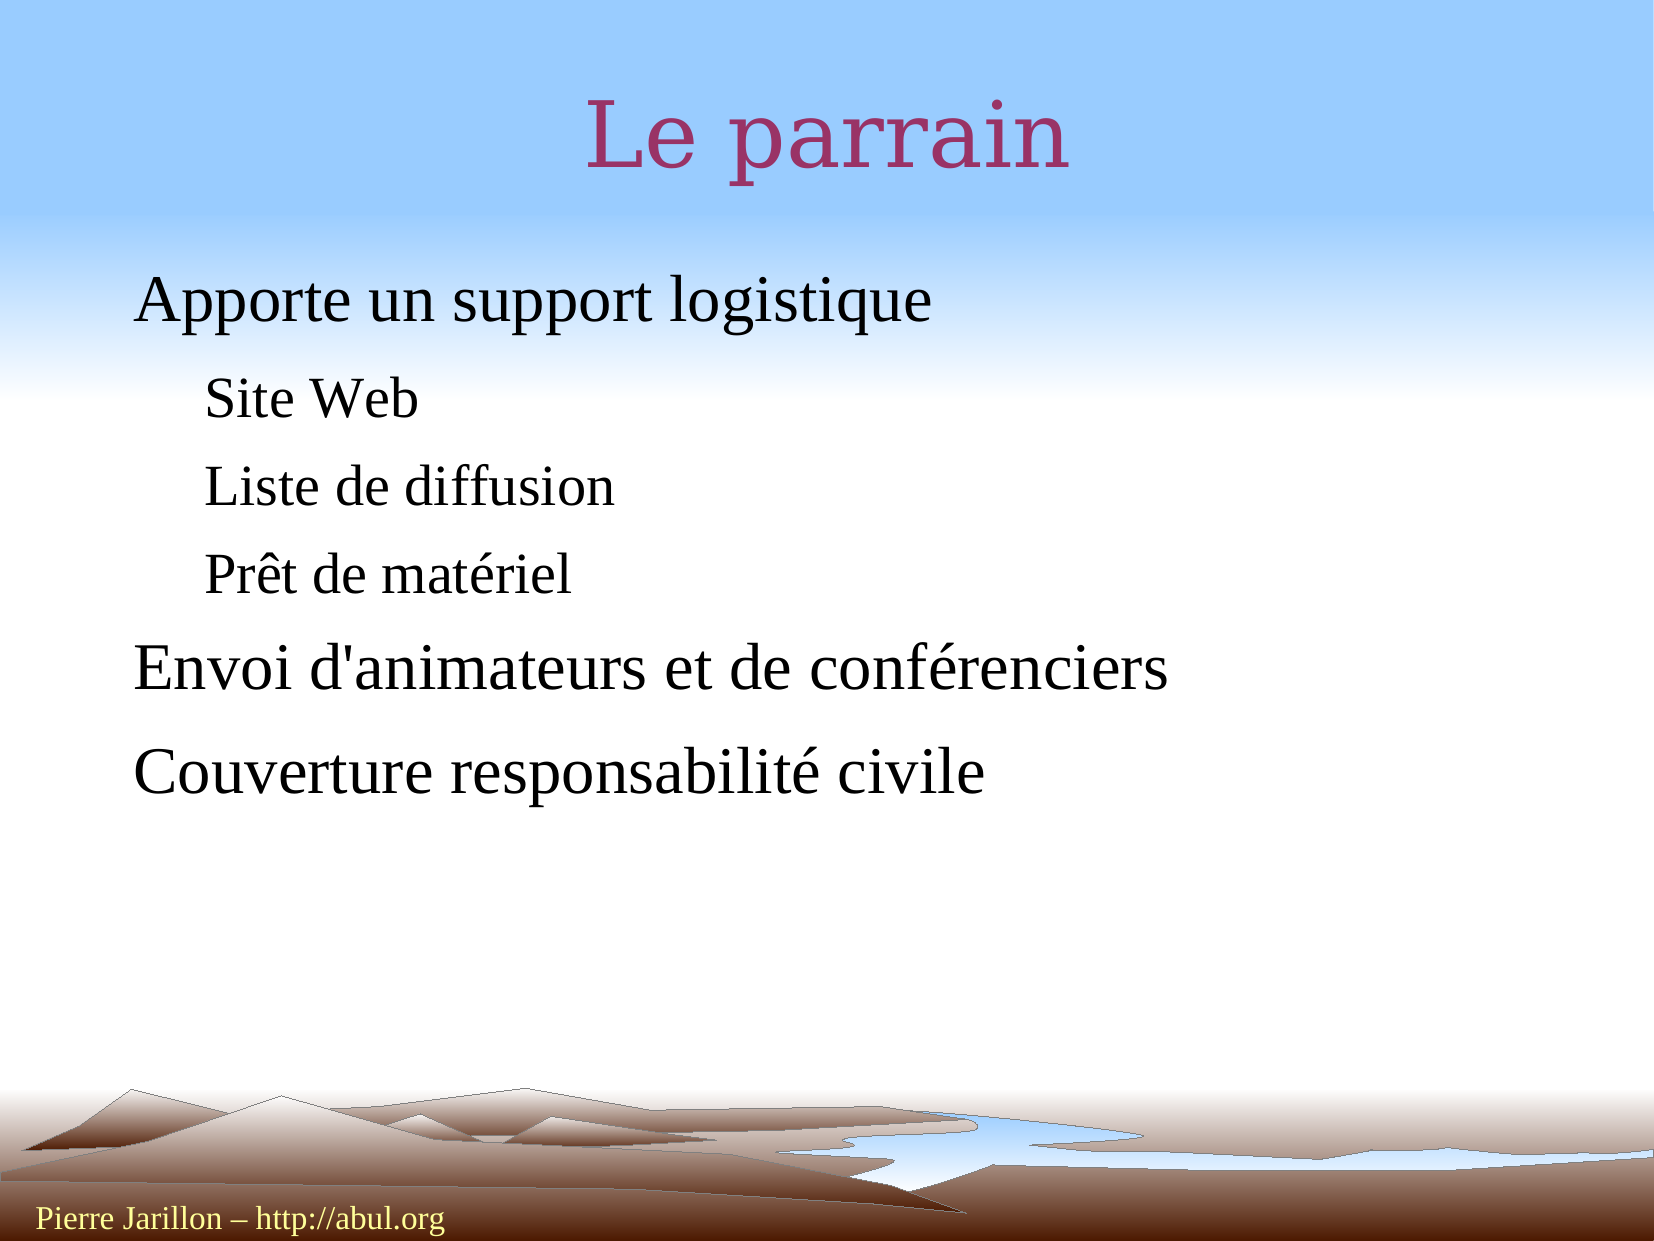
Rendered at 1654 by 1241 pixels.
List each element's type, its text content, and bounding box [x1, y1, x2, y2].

title Le parrain [121, 41, 1534, 229]
list Apporte un support logistique Site Web Liste de diffusion Prêt de matériel Envoi d'animateurs et de conférenciers Couverture responsabilité civile [121, 261, 1534, 1059]
